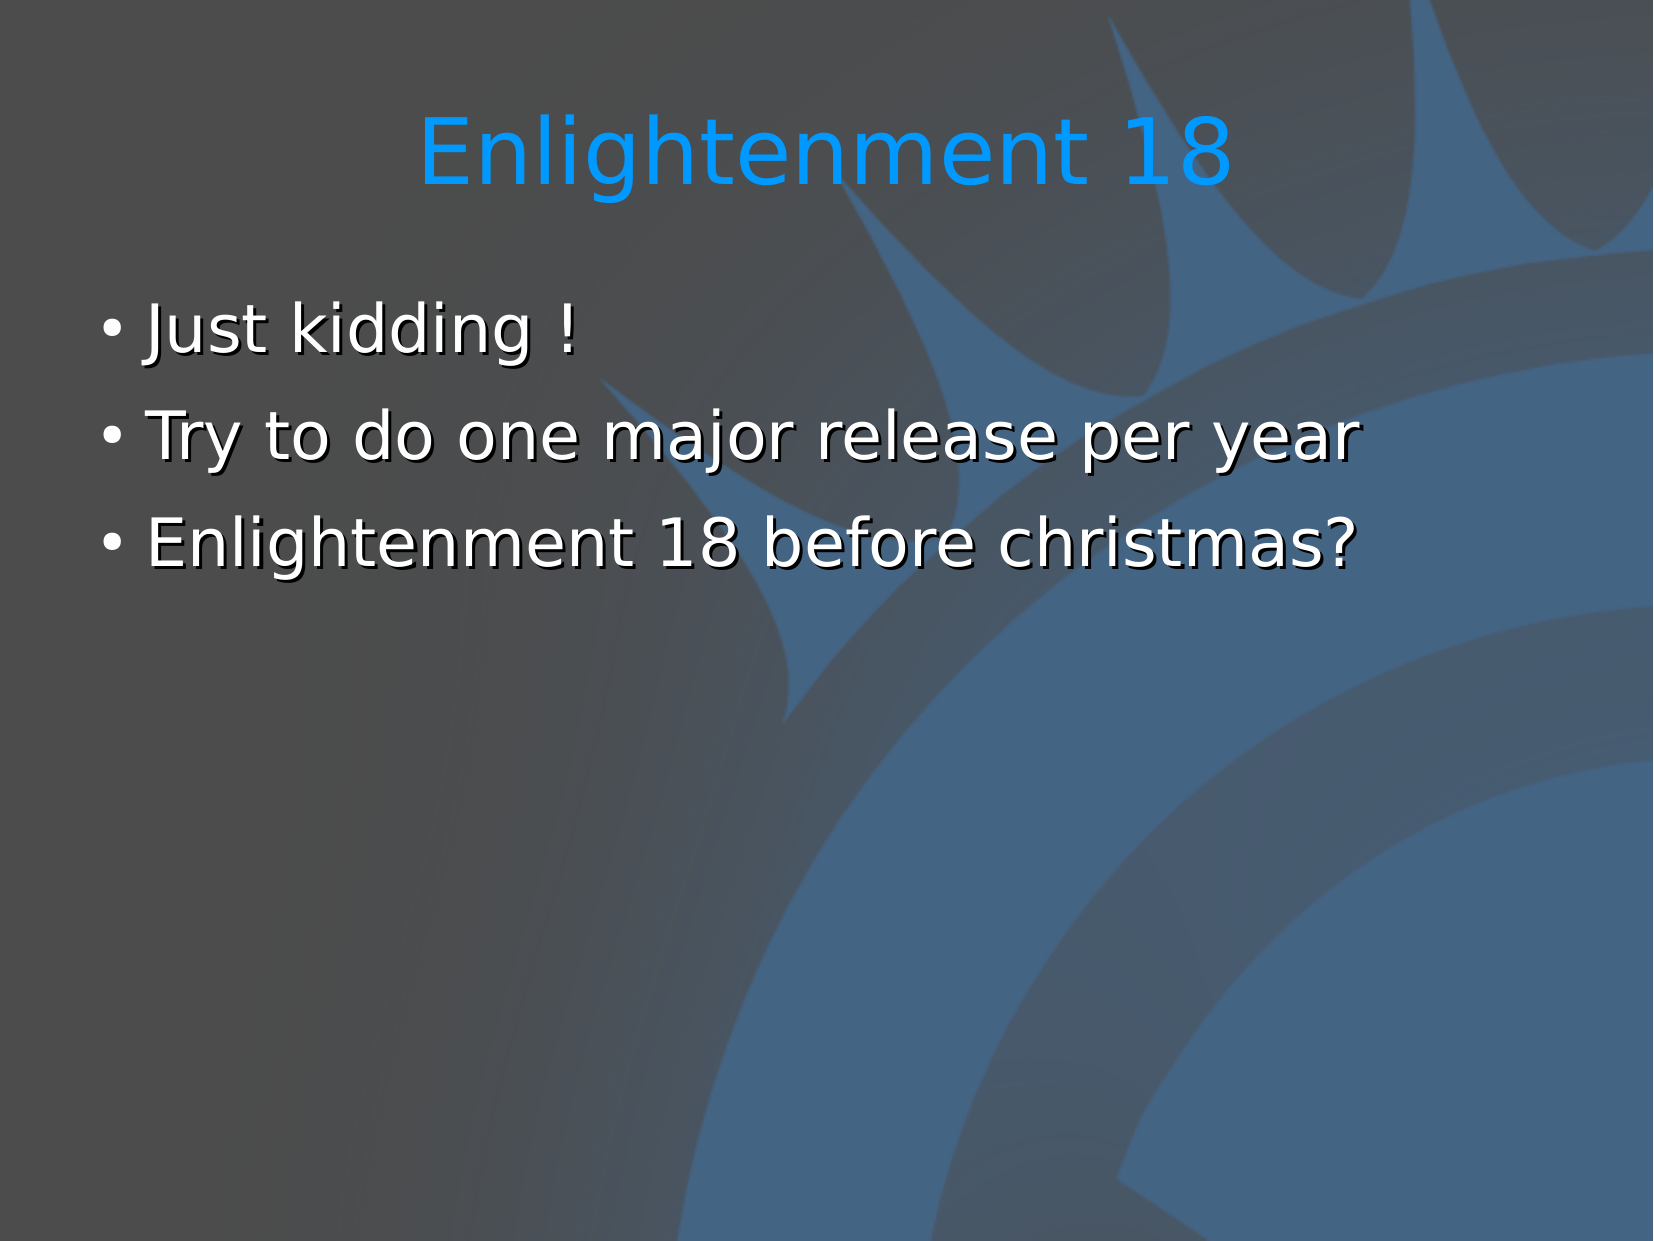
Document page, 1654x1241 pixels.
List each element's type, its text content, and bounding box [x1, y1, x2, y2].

list Just kidding ! Try to do one major release per year Enlightenment 18 before christmas? [82, 290, 1576, 1010]
picture [0, 0, 1654, 1241]
title Enlightenment 18 [82, 49, 1571, 257]
